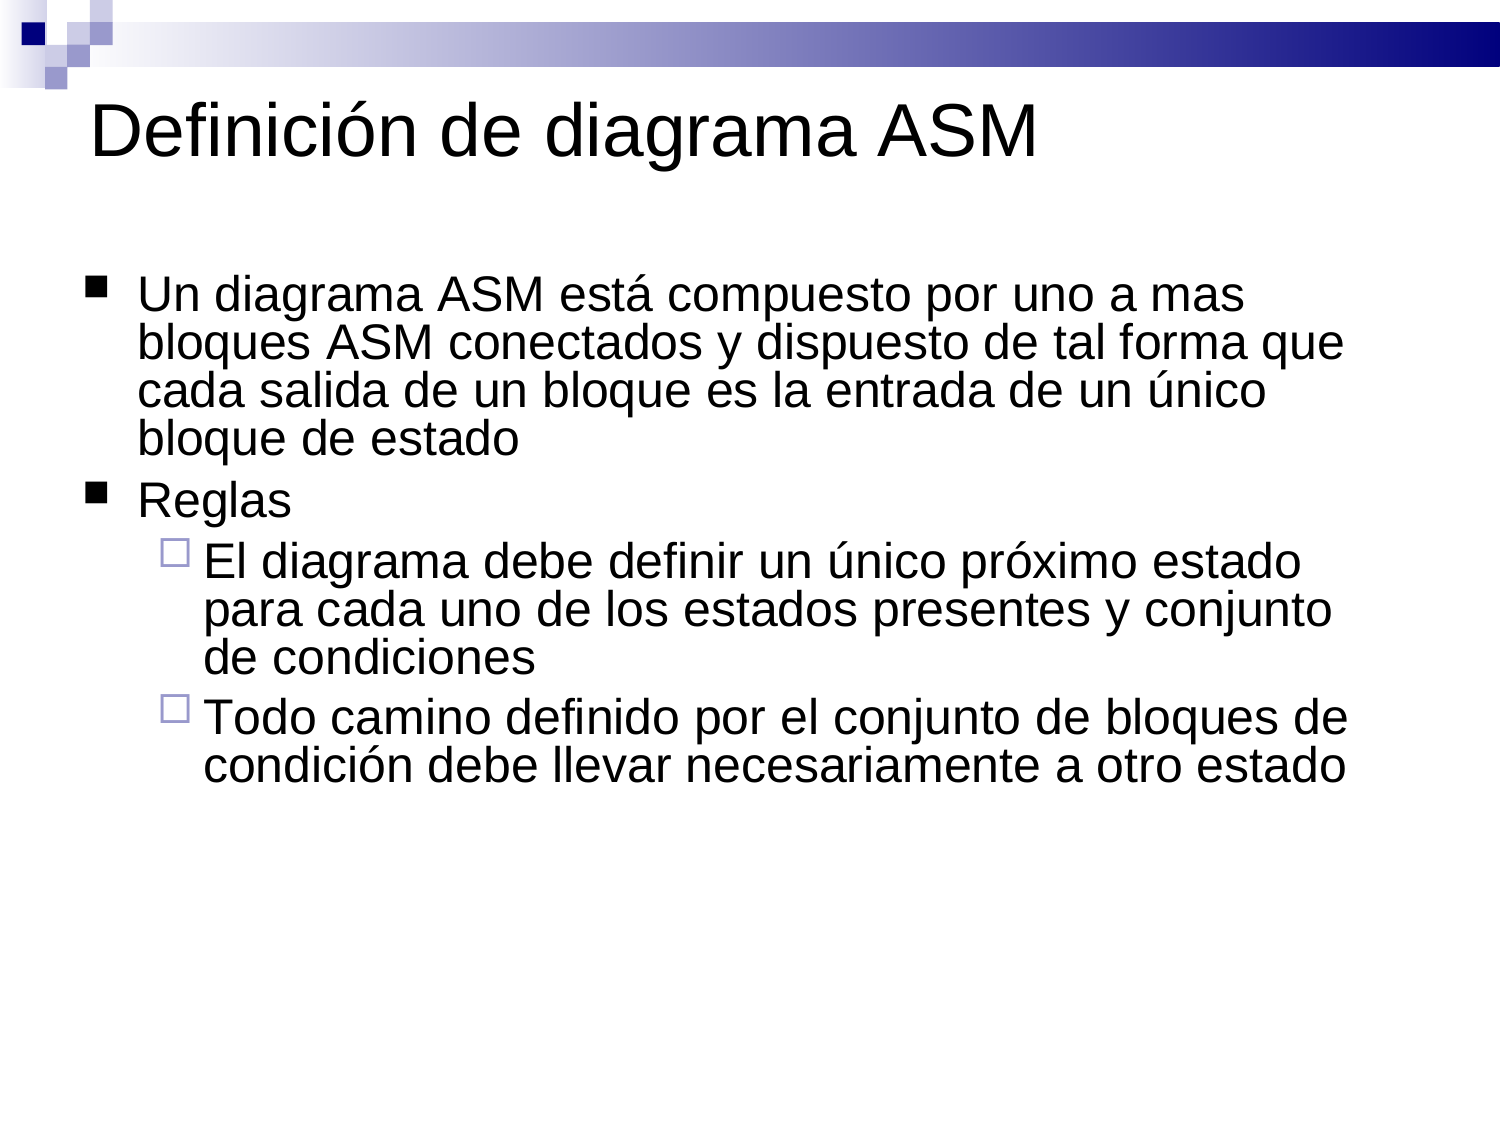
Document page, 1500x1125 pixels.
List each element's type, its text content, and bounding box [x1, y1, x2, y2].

list Un diagrama ASM está compuesto por uno a mas bloques ASM conectados y dispuesto de tal forma que cada salida de un bloque es la entrada de un único bloque de estado Reglas El diagrama debe definir un único próximo estado para cada uno de los estados presentes y conjunto de condiciones Todo camino definido por el conjunto de bloques de condición debe llevar necesariamente a otro estado [67, 265, 1418, 916]
title Definición de diagrama ASM [75, 73, 1426, 179]
